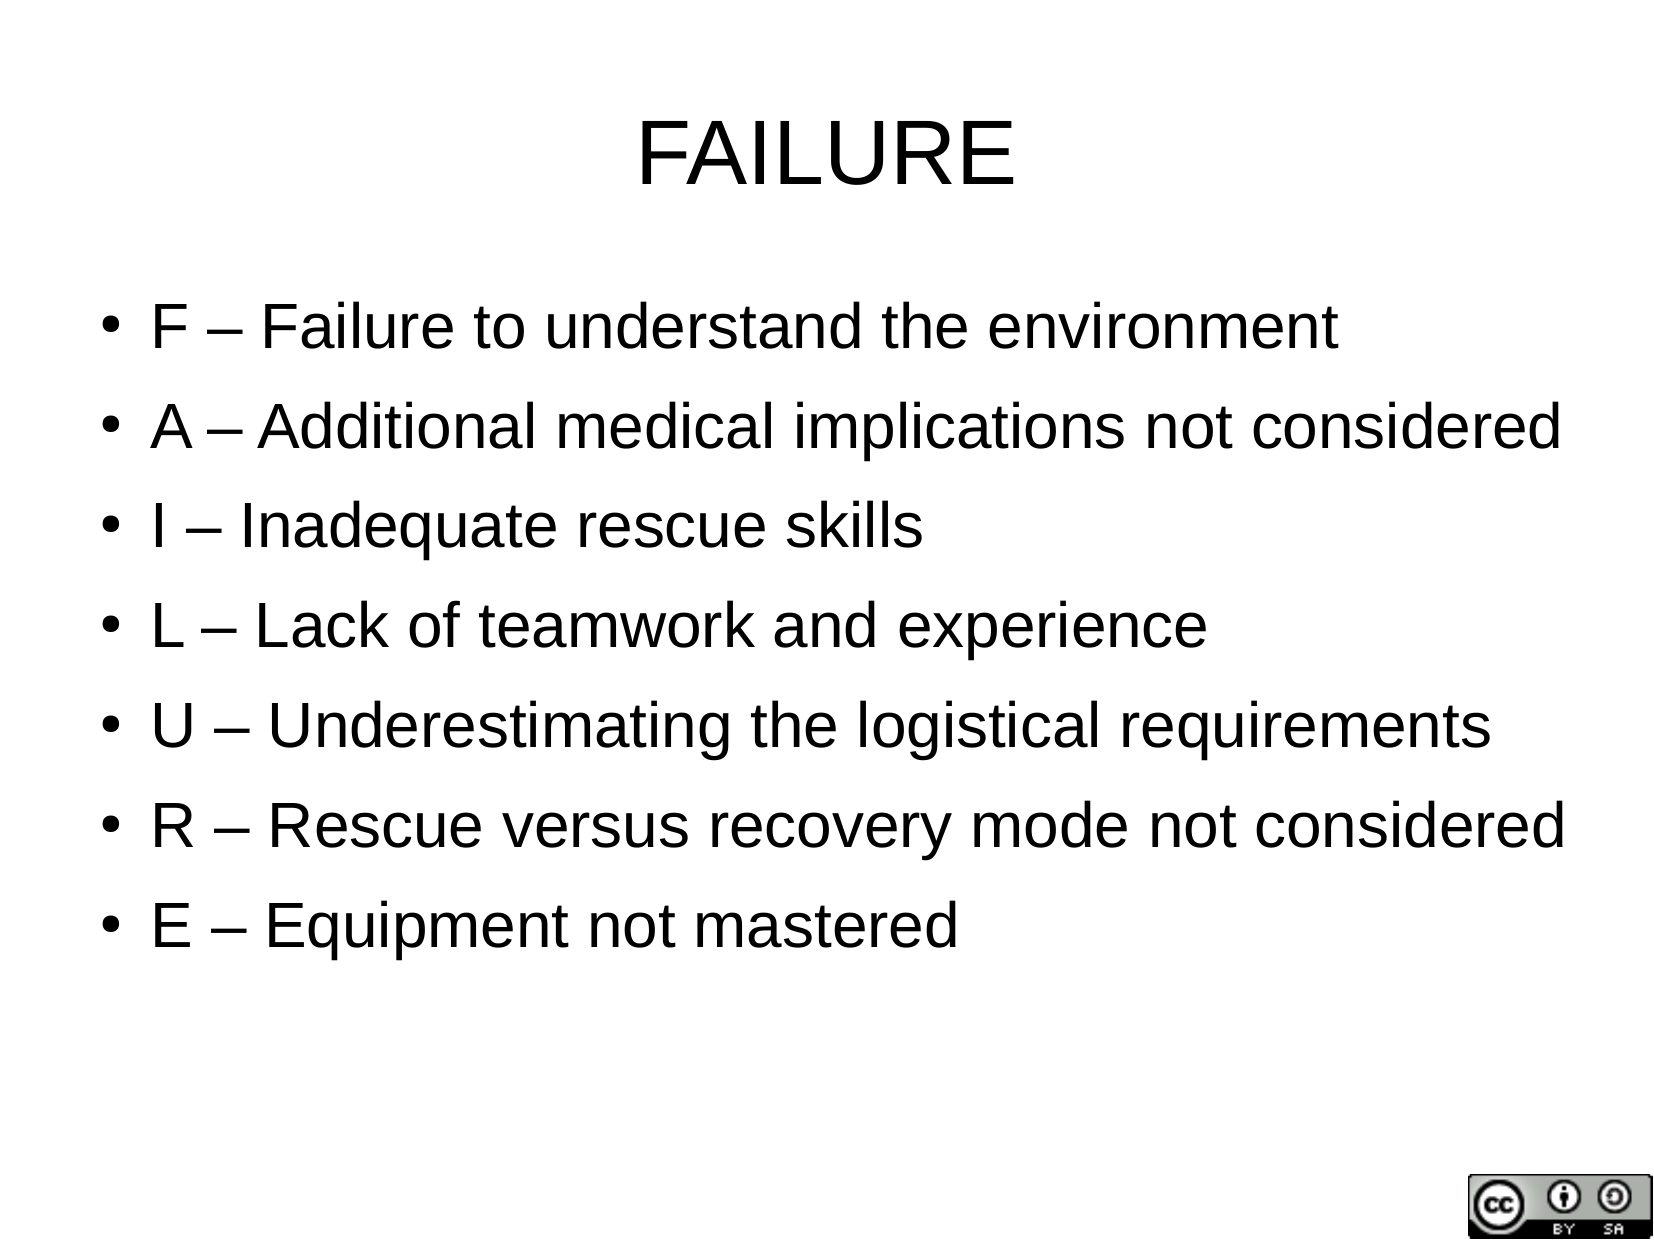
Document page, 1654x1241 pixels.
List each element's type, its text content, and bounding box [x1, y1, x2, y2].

title FAILURE [82, 49, 1571, 257]
picture [1468, 1174, 1653, 1239]
list F – Failure to understand the environment A – Additional medical implications not considered I – Inadequate rescue skills L – Lack of teamwork and experience U – Underestimating the logistical requirements R – Rescue versus recovery mode not considered E – Equipment not mastered [82, 290, 1571, 1010]
